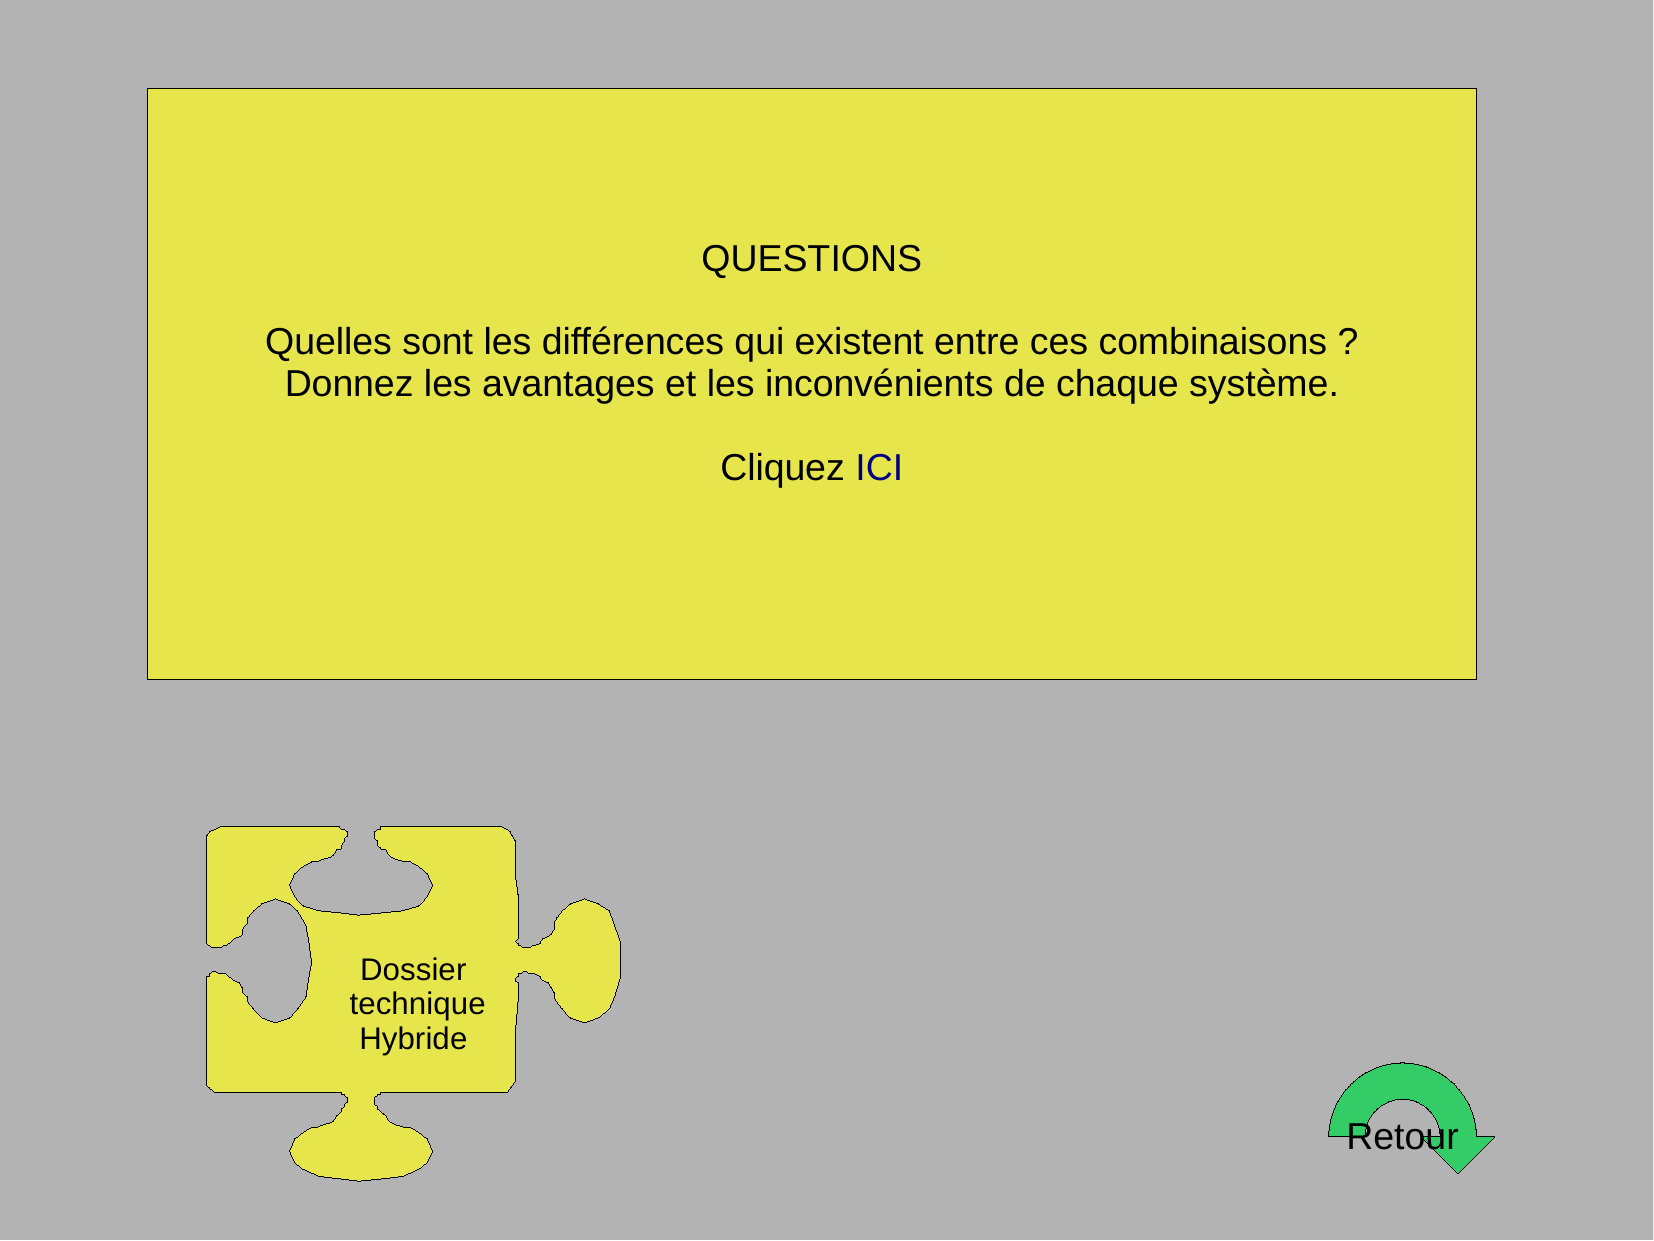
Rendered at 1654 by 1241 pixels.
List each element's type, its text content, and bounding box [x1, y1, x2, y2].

text_box Retour [1353, 1126, 1366, 1136]
text_box Dossier technique Hybride [206, 826, 621, 1182]
text_box QUESTIONS Quelles sont les différences qui existent entre ces combinaisons ? Donnez les avantages et les inconvénients de chaque système. Cliquez ICI [147, 88, 1477, 680]
text_box Retour [1328, 1062, 1495, 1174]
